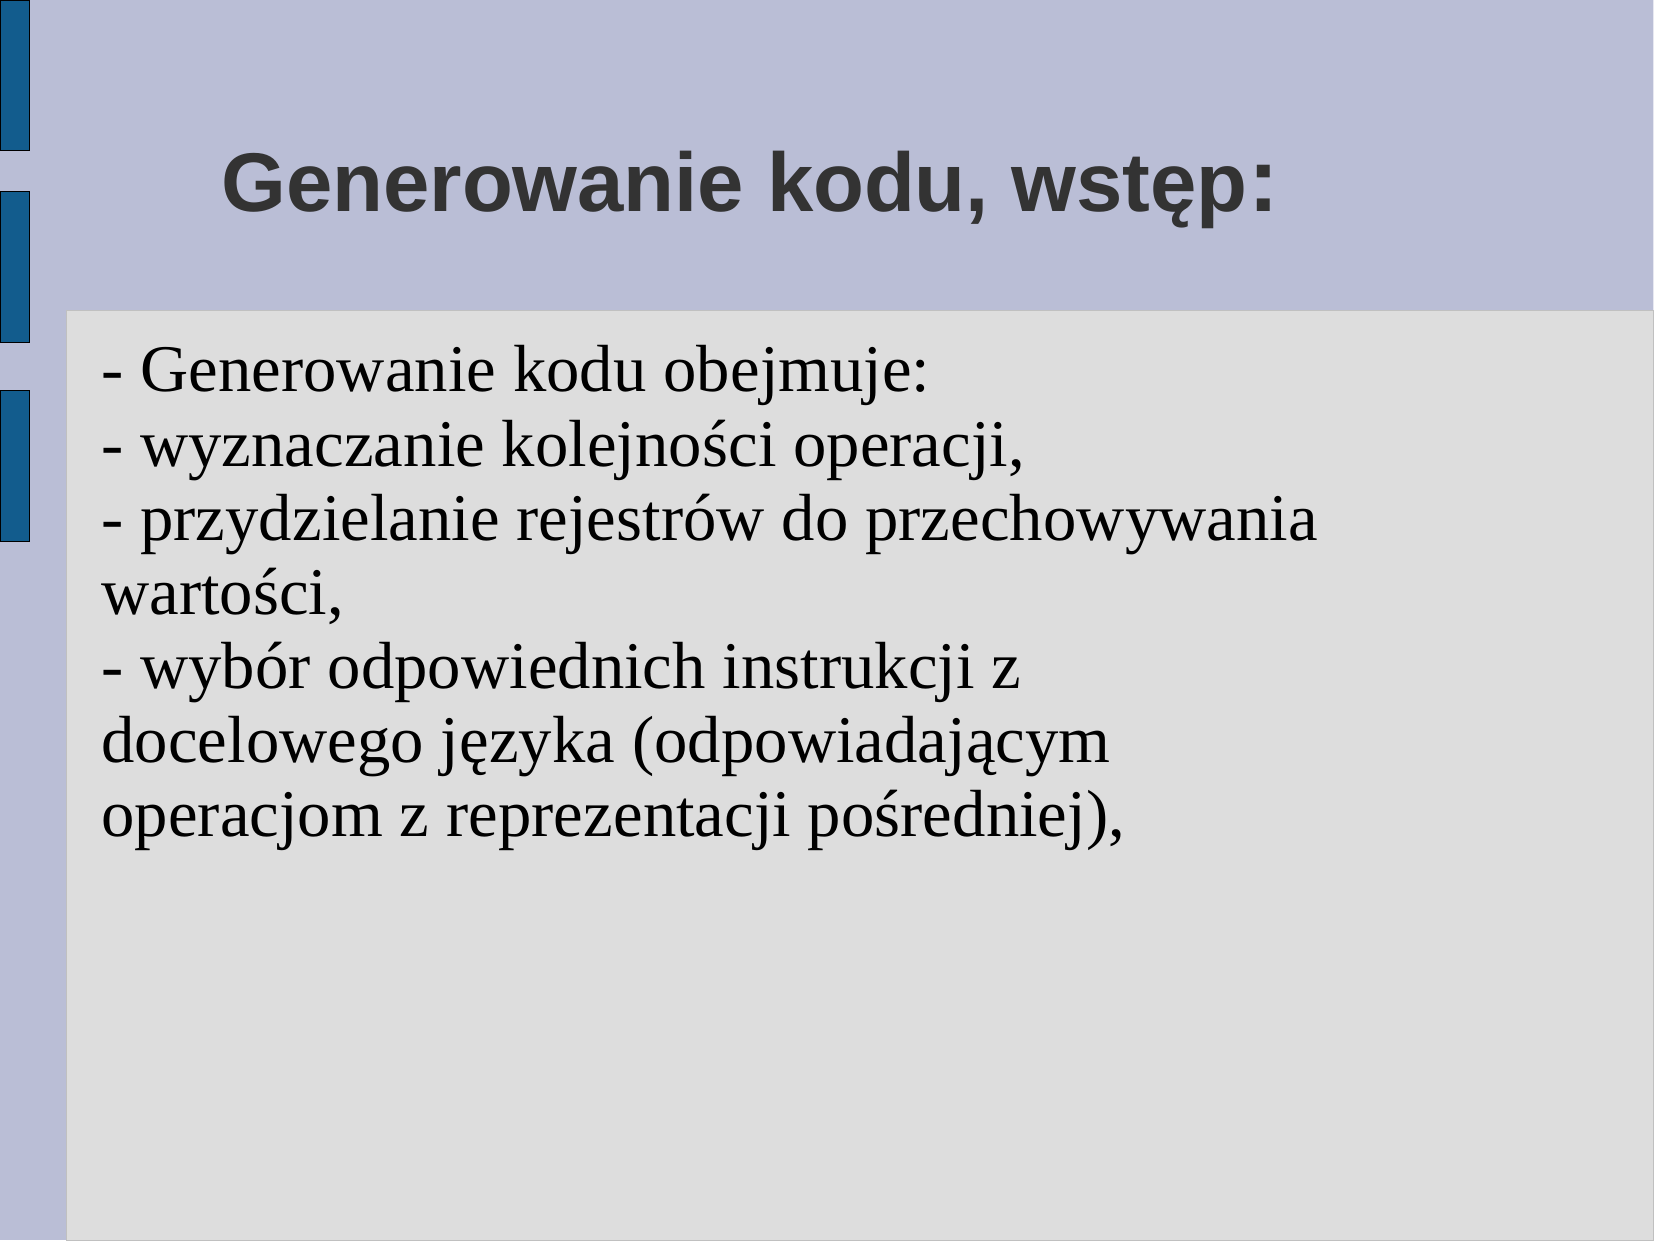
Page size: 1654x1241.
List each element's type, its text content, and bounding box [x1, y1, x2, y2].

title Generowanie kodu, wstęp: [112, 85, 1388, 274]
text_box - Generowanie kodu obejmuje: - wyznaczanie kolejności operacji, - przydzielanie rejestrów do przechowywania wartości, - wybór odpowiednich instrukcji z docelowego języka (odpowiadającym operacjom z reprezentacji pośredniej), [101, 332, 1359, 953]
